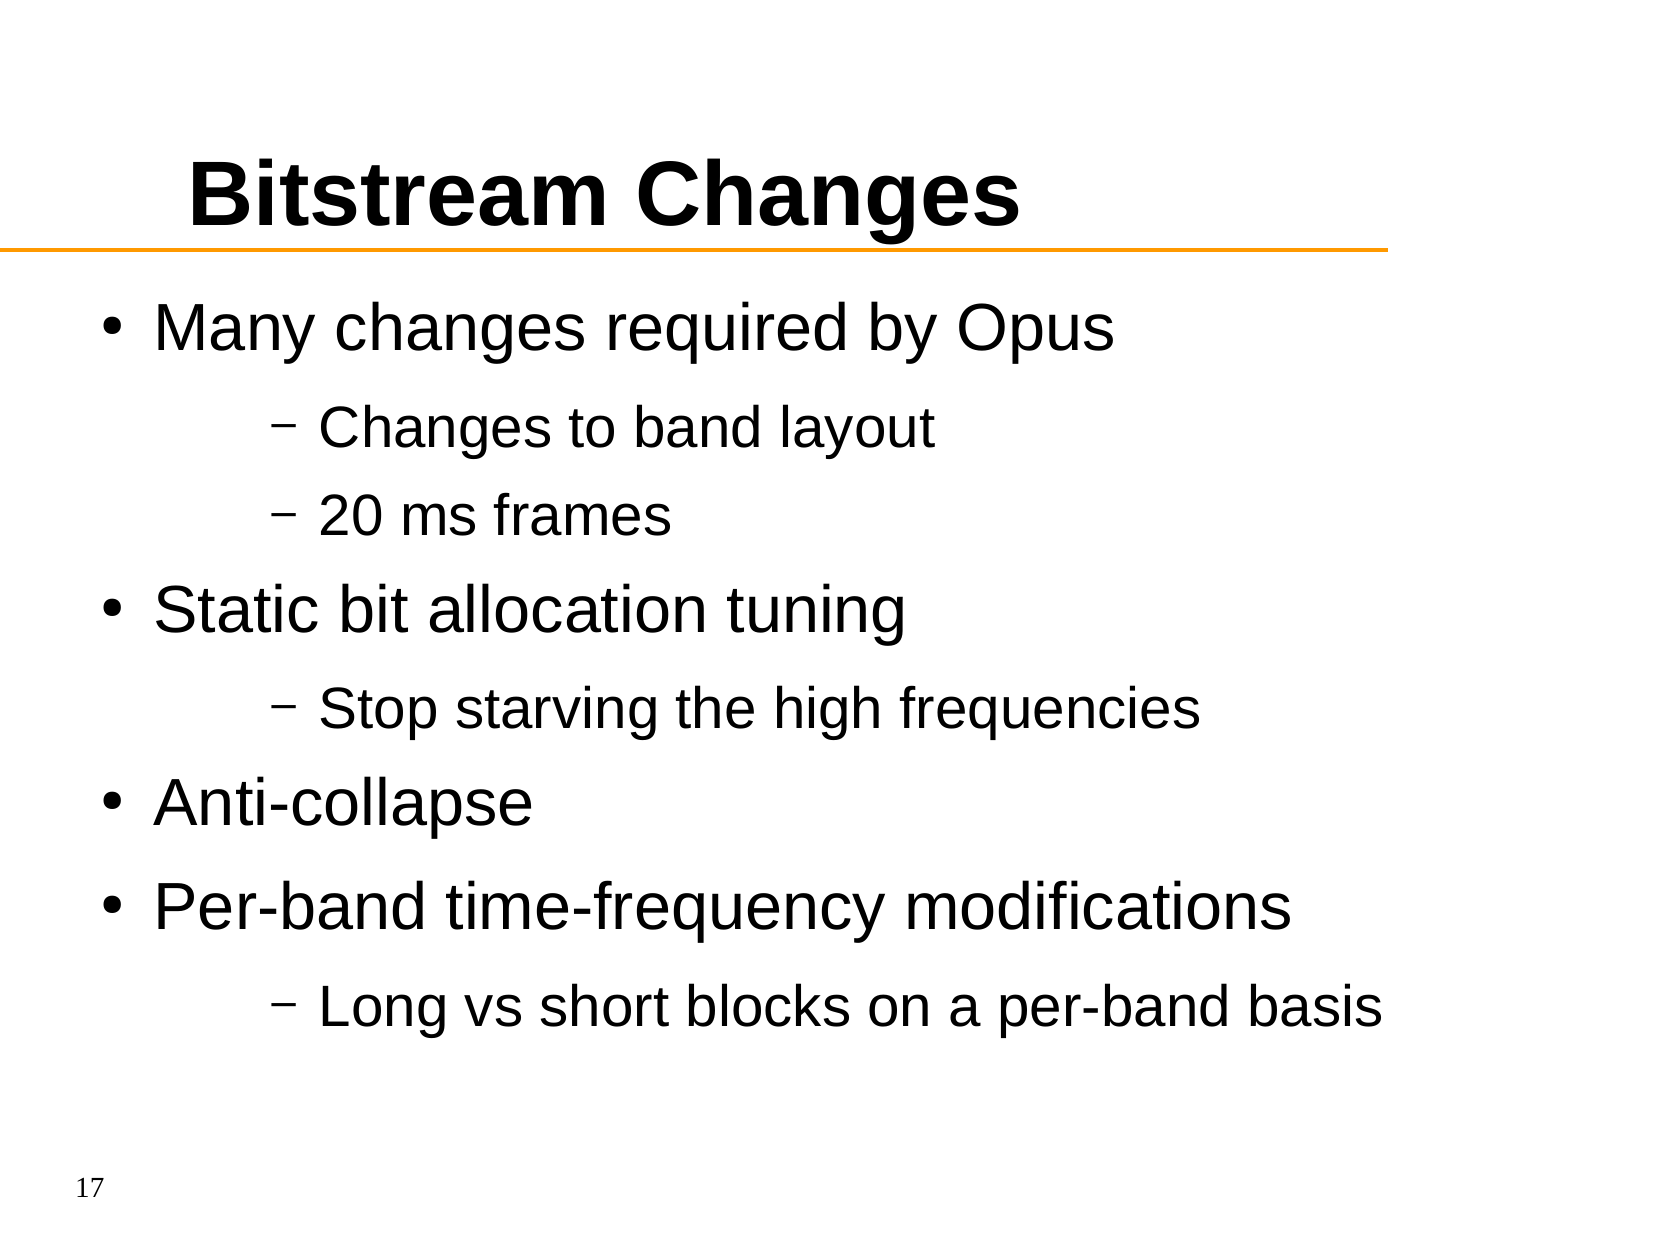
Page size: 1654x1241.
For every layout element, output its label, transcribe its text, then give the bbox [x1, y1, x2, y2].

title Bitstream Changes [187, 37, 1571, 245]
list Many changes required by Opus Changes to band layout 20 ms frames Static bit allocation tuning Stop starving the high frequencies Anti-collapse Per-band time-frequency modifications Long vs short blocks on a per-band basis [82, 290, 1571, 1109]
